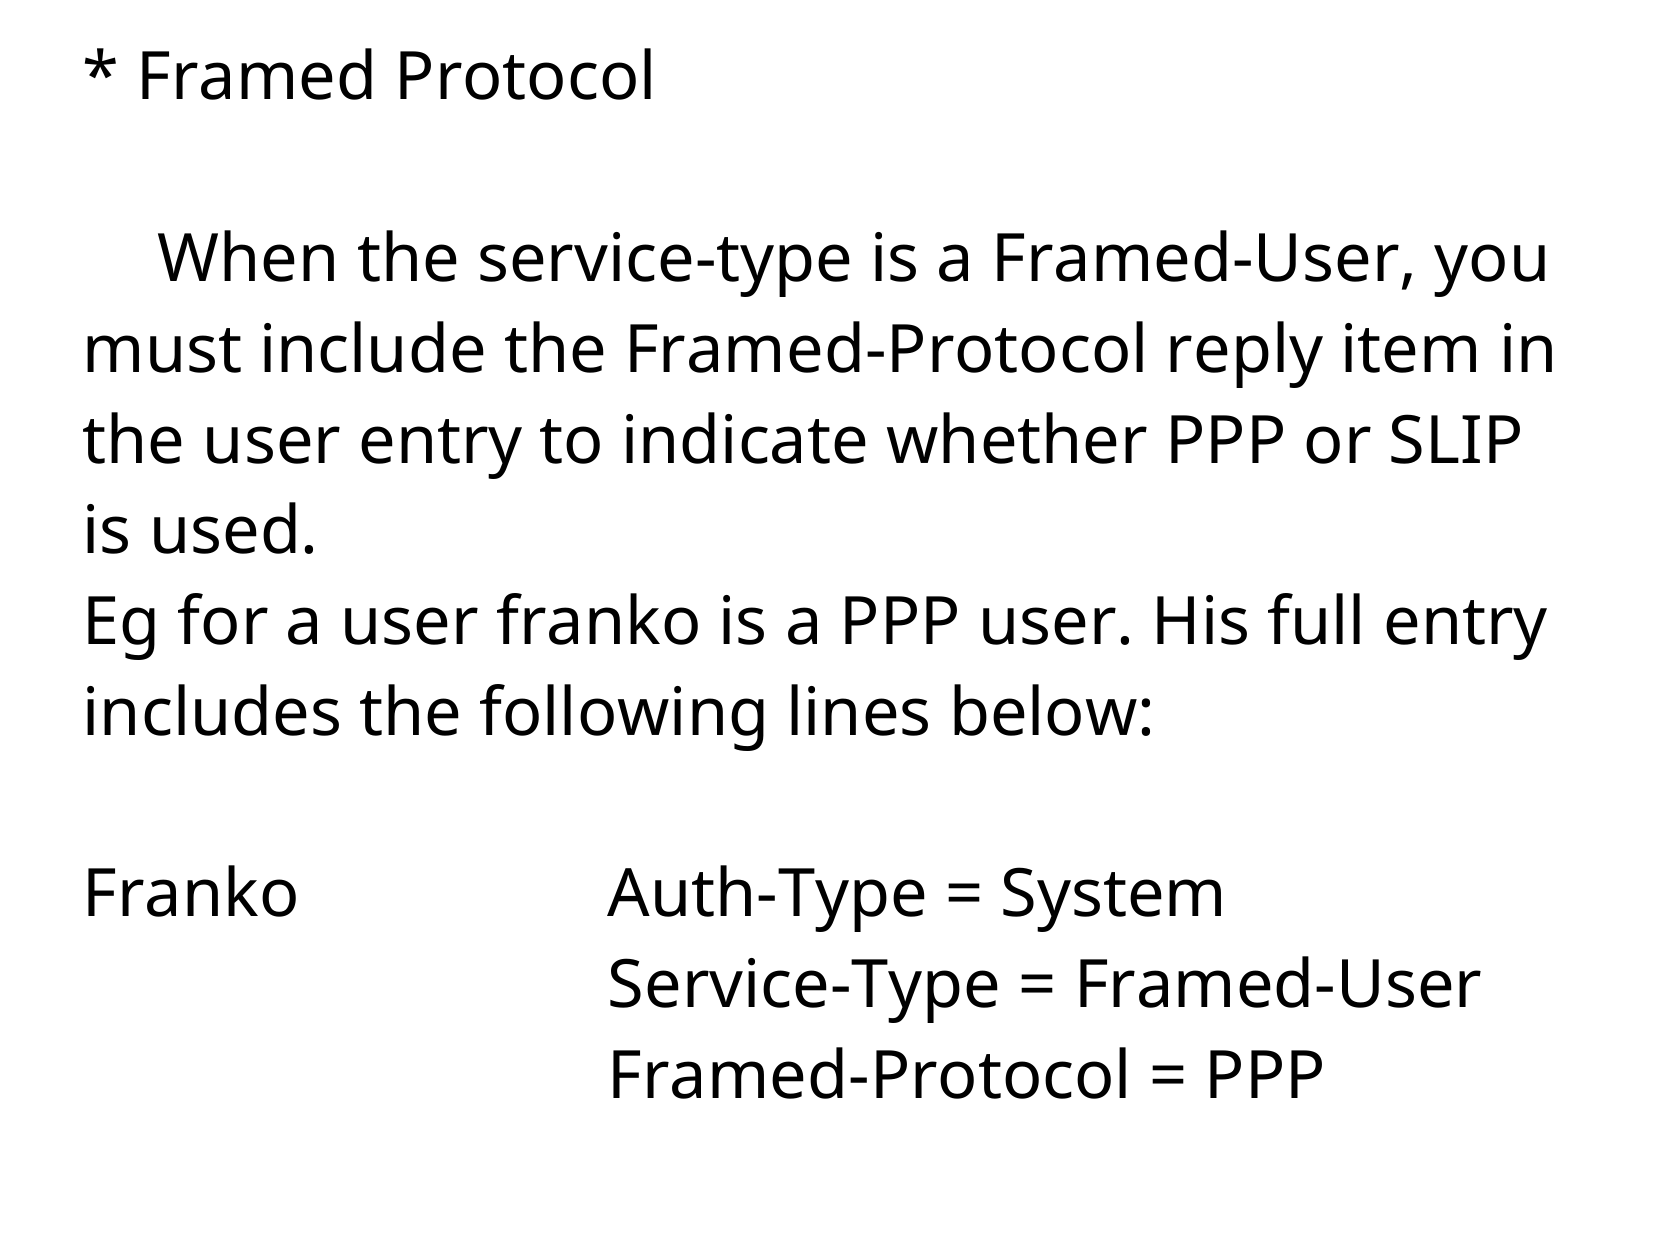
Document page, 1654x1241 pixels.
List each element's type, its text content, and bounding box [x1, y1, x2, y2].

subtitle * Framed Protocol When the service-type is a Framed-User, you must include the Framed-Protocol reply item in the user entry to indicate whether PPP or SLIP is used. Eg for a user franko is a PPP user. His full entry includes the following lines below: Franko Auth-Type = System Service-Type = Framed-User Framed-Protocol = PPP [82, 75, 1571, 1163]
